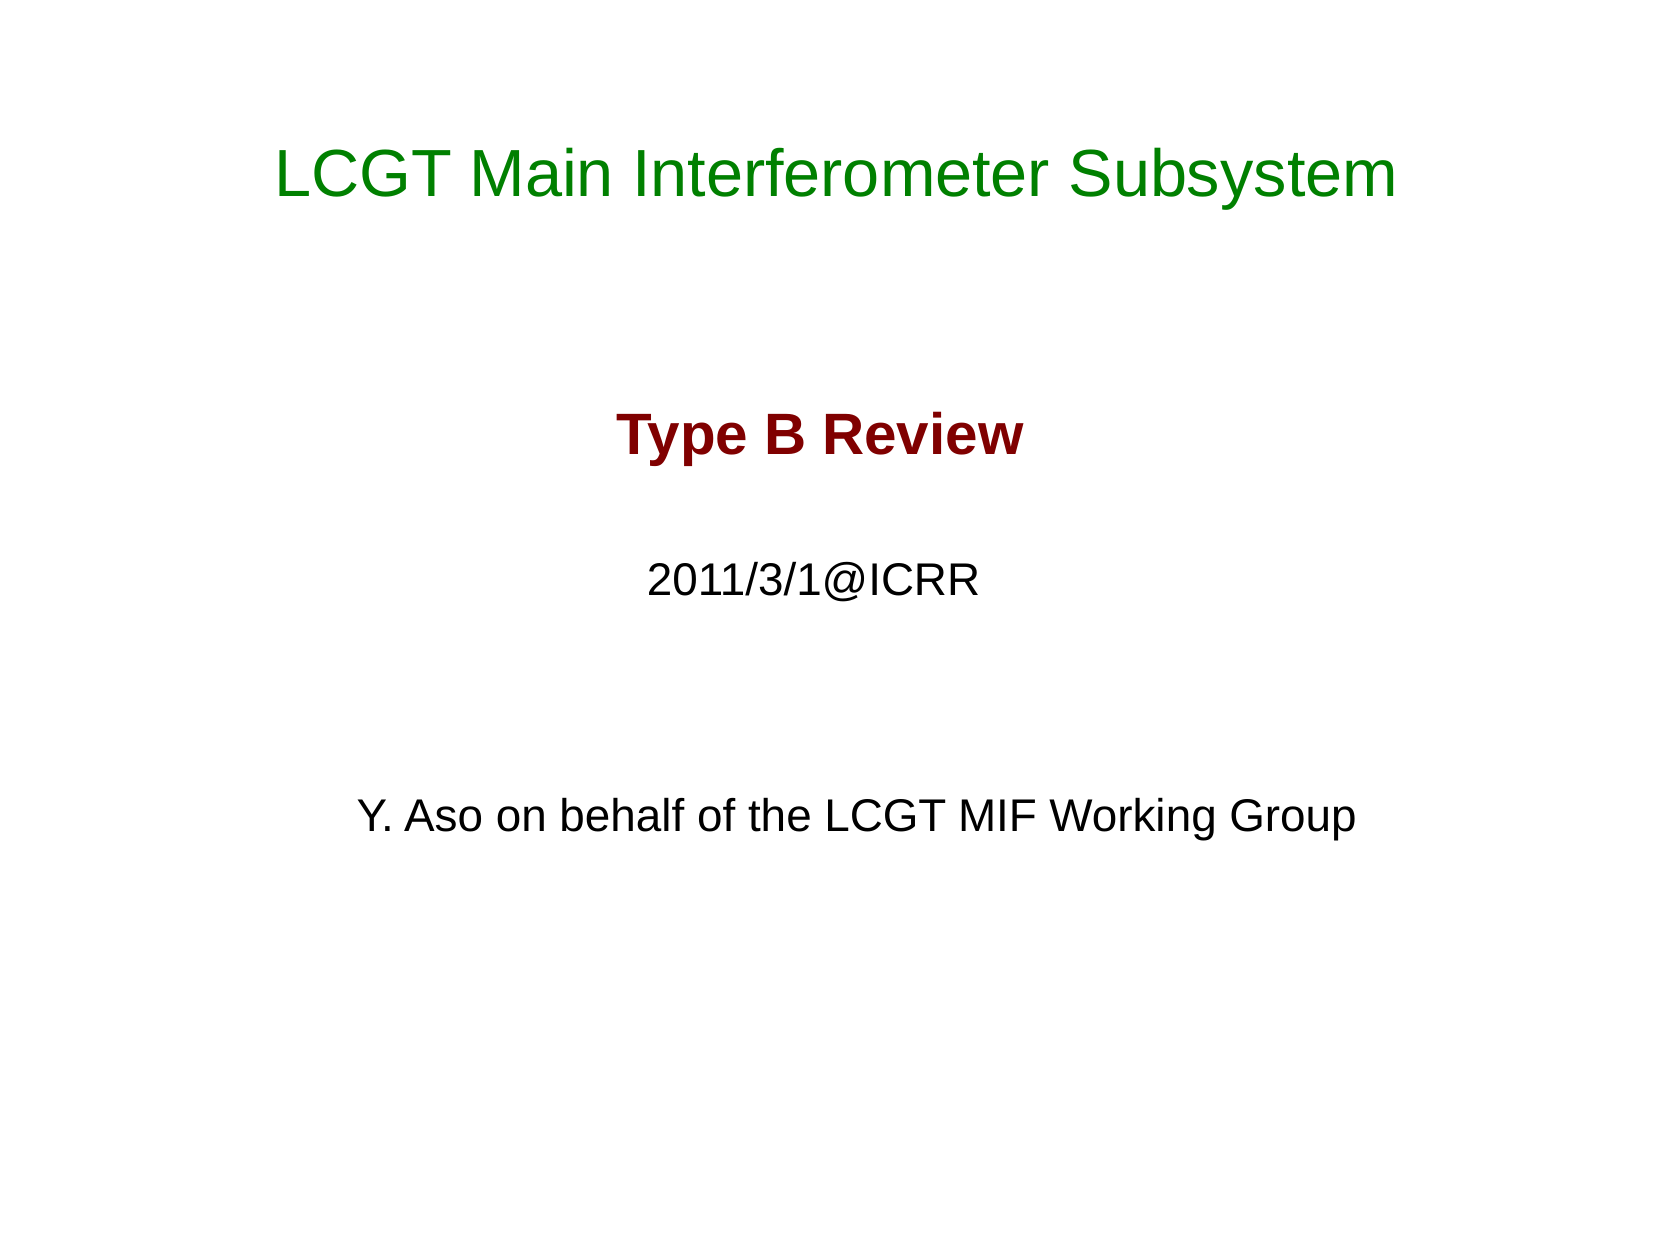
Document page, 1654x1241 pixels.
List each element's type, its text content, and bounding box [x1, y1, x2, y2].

text_box 2011/3/1@ICRR [632, 546, 995, 613]
text_box Y. Aso on behalf of the LCGT MIF Working Group [341, 782, 1373, 849]
text_box LCGT Main Interferometer Subsystem [259, 128, 1418, 218]
text_box Type B Review [601, 393, 1039, 474]
